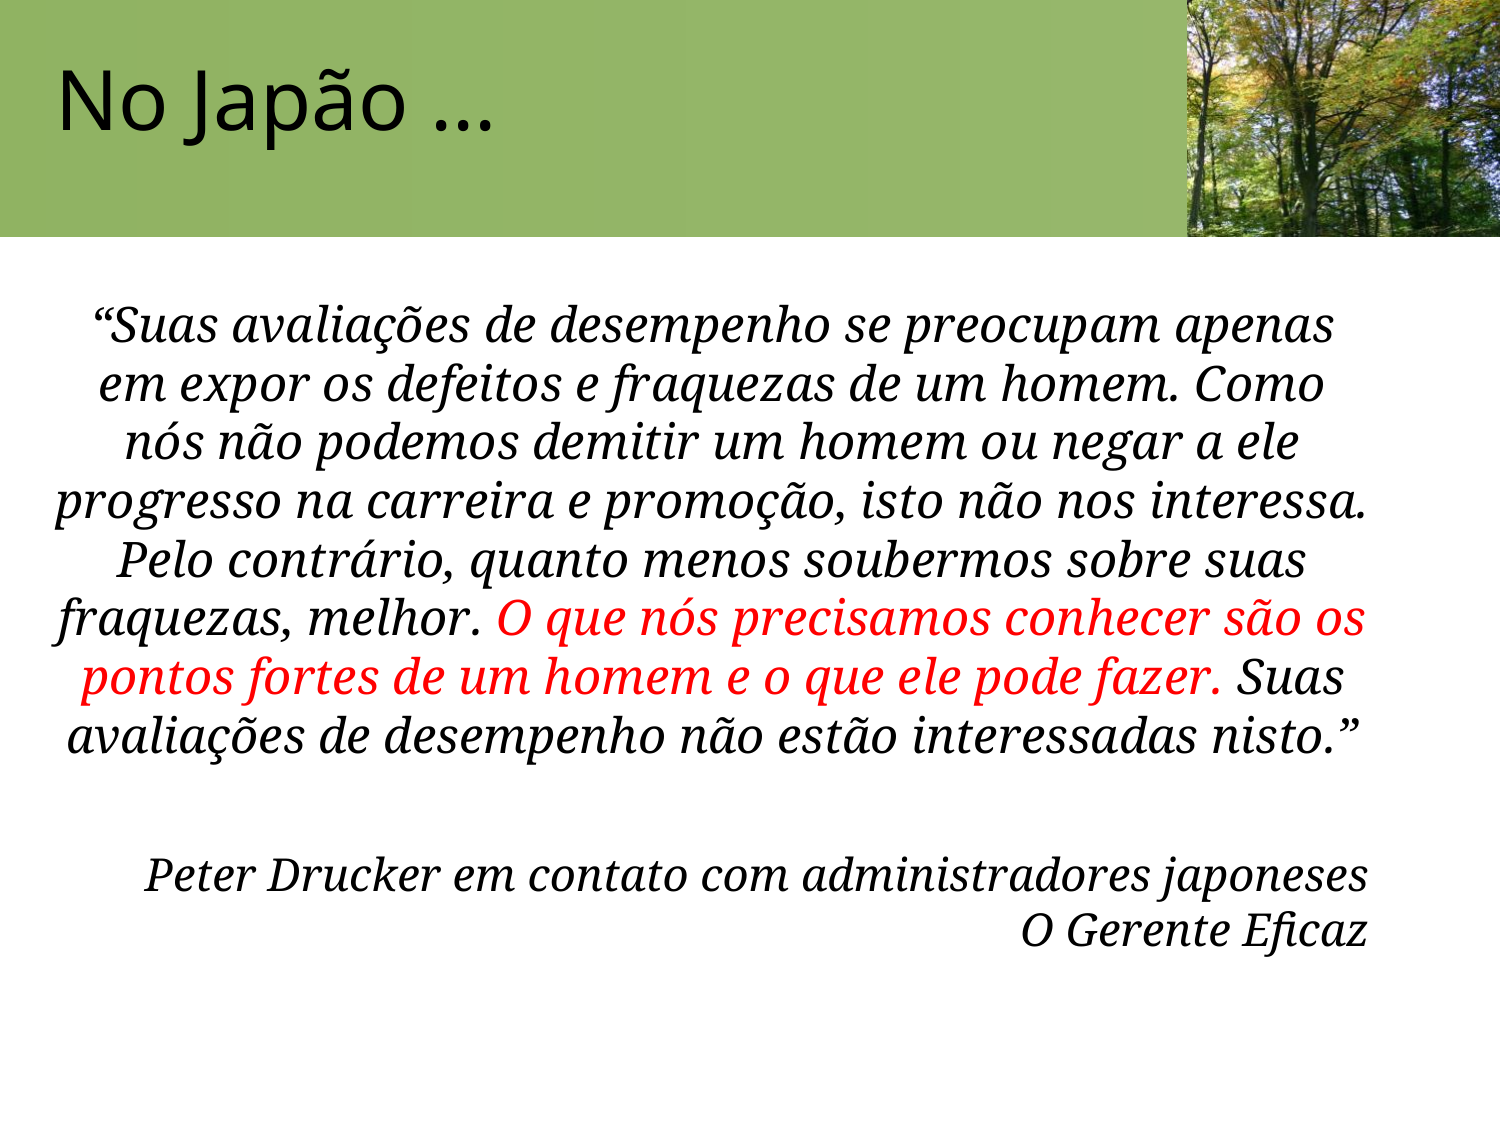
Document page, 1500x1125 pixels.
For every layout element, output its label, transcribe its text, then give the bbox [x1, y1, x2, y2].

picture [1187, 0, 1500, 237]
list “Suas avaliações de desempenho se preocupam apenas em expor os defeitos e fraquezas de um homem. Como nós não podemos demitir um homem ou negar a ele progresso na carreira e promoção, isto não nos interessa. Pelo contrário, quanto menos soubermos sobre suas fraquezas, melhor. O que nós precisamos conhecer são os pontos fortes de um homem e o que ele pode fazer. Suas avaliações de desempenho não estão interessadas nisto.” Peter Drucker em contato com administradores japoneses O Gerente Eficaz [41, 286, 1392, 1029]
title No Japão ... [41, 21, 1164, 173]
